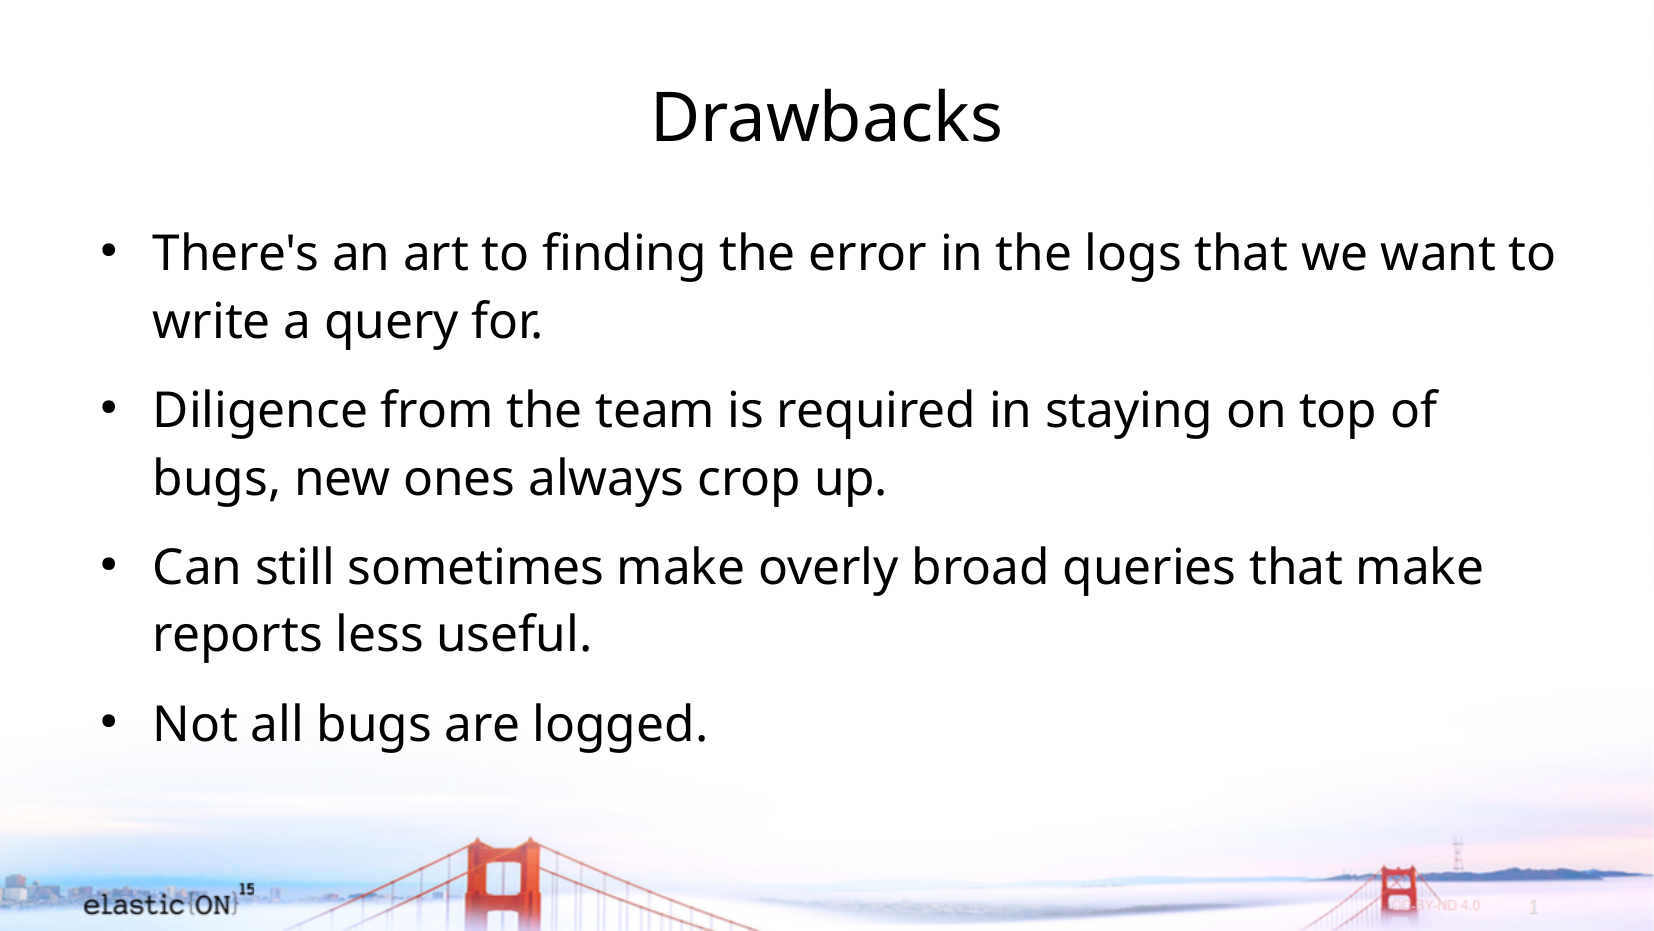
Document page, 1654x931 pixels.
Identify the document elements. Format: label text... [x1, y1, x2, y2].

title Drawbacks [82, 37, 1571, 193]
list There's an art to finding the error in the logs that we want to write a query for. Diligence from the team is required in staying on top of bugs, new ones always crop up. Can still sometimes make overly broad queries that make reports less useful. Not all bugs are logged. [82, 217, 1571, 758]
picture [0, 0, 1654, 931]
